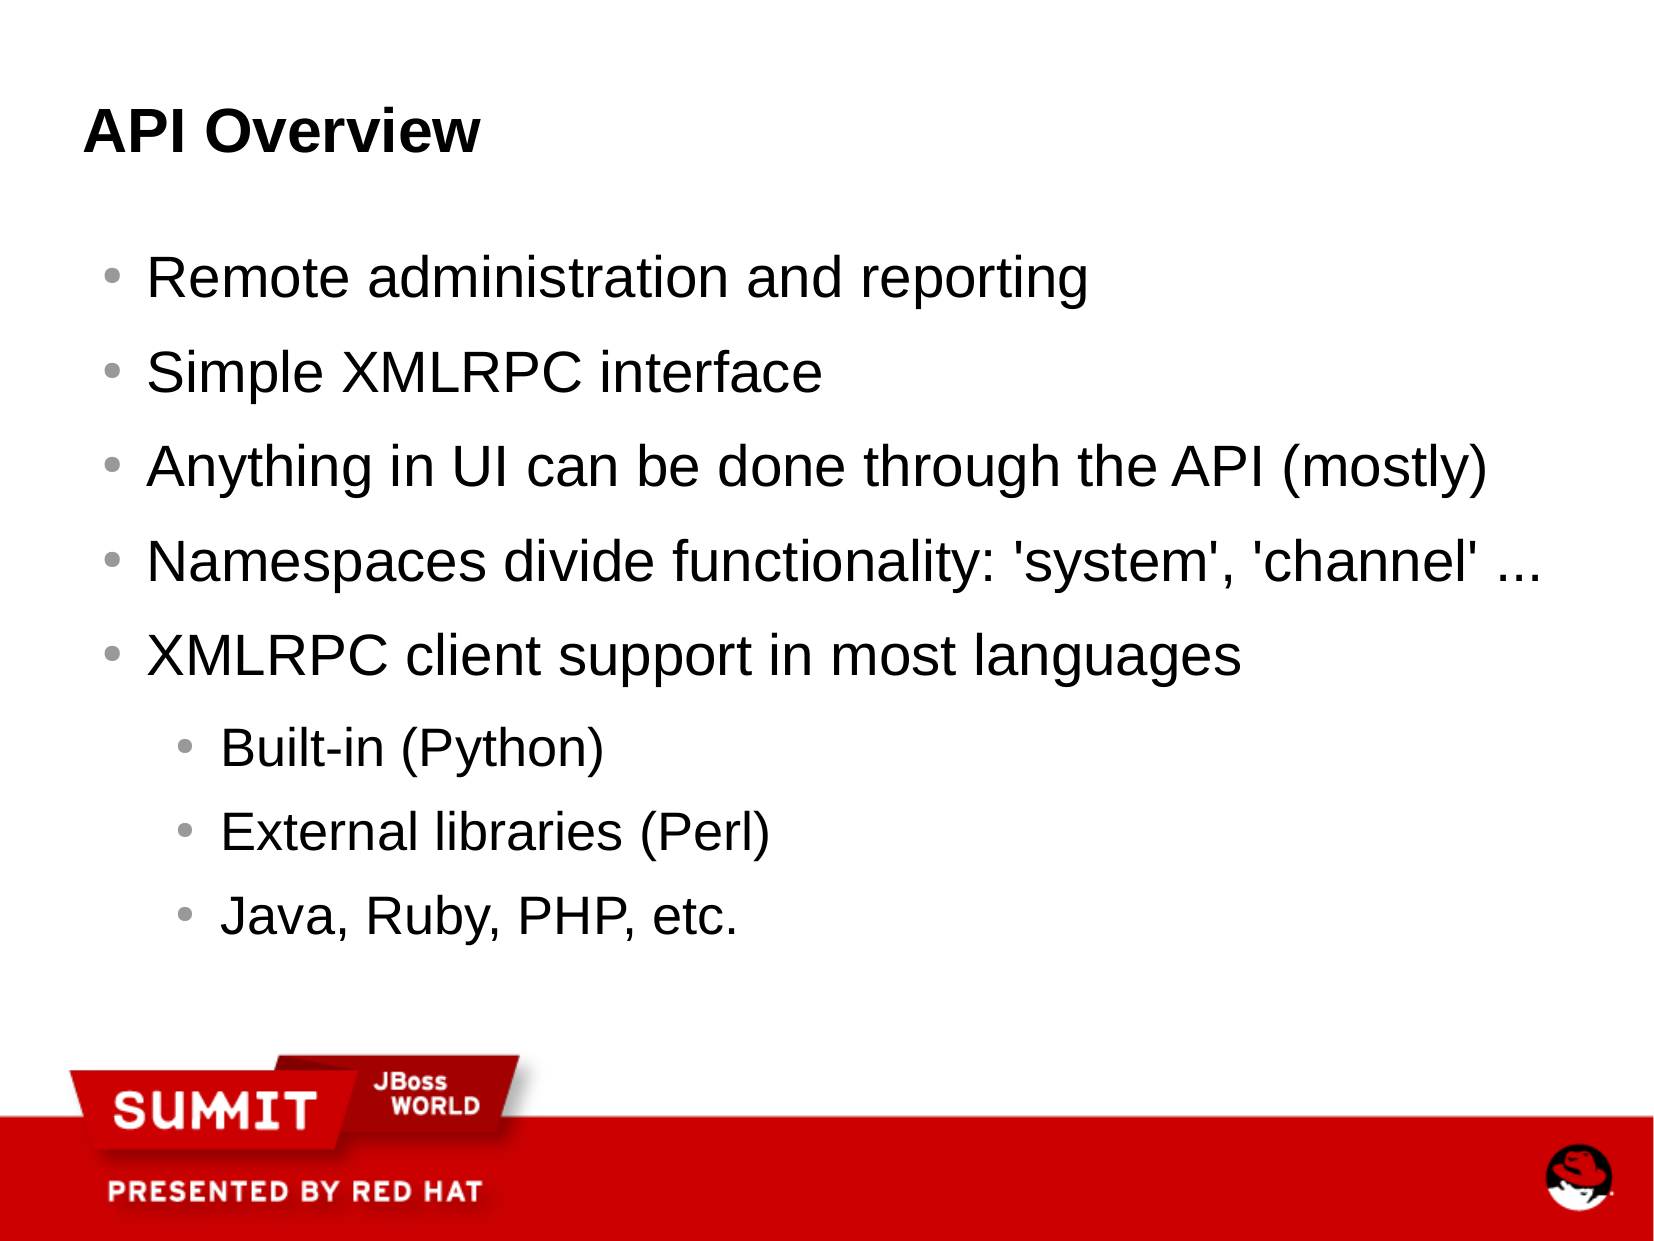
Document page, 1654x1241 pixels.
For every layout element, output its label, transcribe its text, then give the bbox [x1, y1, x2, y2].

list Remote administration and reporting Simple XMLRPC interface Anything in UI can be done through the API (mostly) Namespaces divide functionality: 'system', 'channel' ... XMLRPC client support in most languages Built-in (Python) External libraries (Perl) Java, Ruby, PHP, etc. [86, 244, 1576, 1024]
title API Overview [82, 45, 1571, 218]
picture [0, 1043, 1654, 1241]
